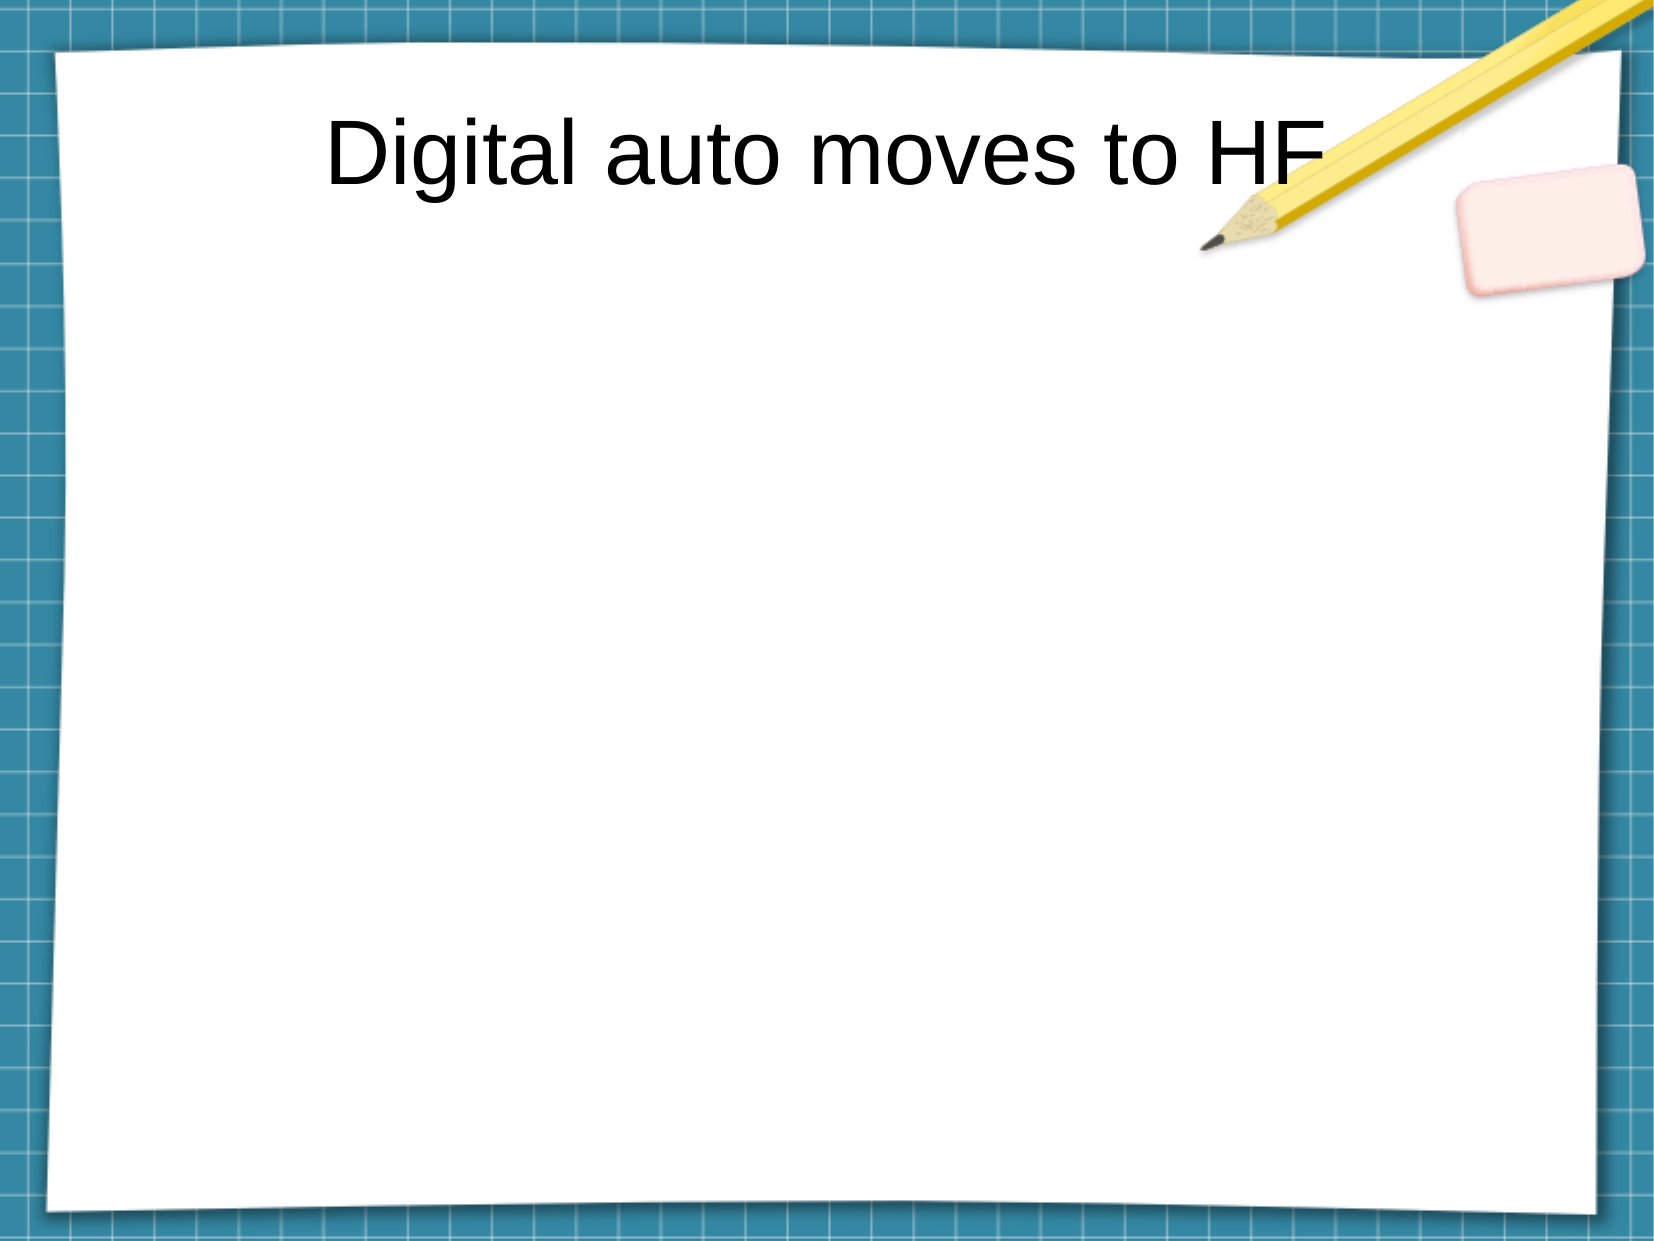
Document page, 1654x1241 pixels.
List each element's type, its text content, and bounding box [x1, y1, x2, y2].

picture [0, 0, 1654, 1241]
title Digital auto moves to HF [82, 49, 1571, 257]
